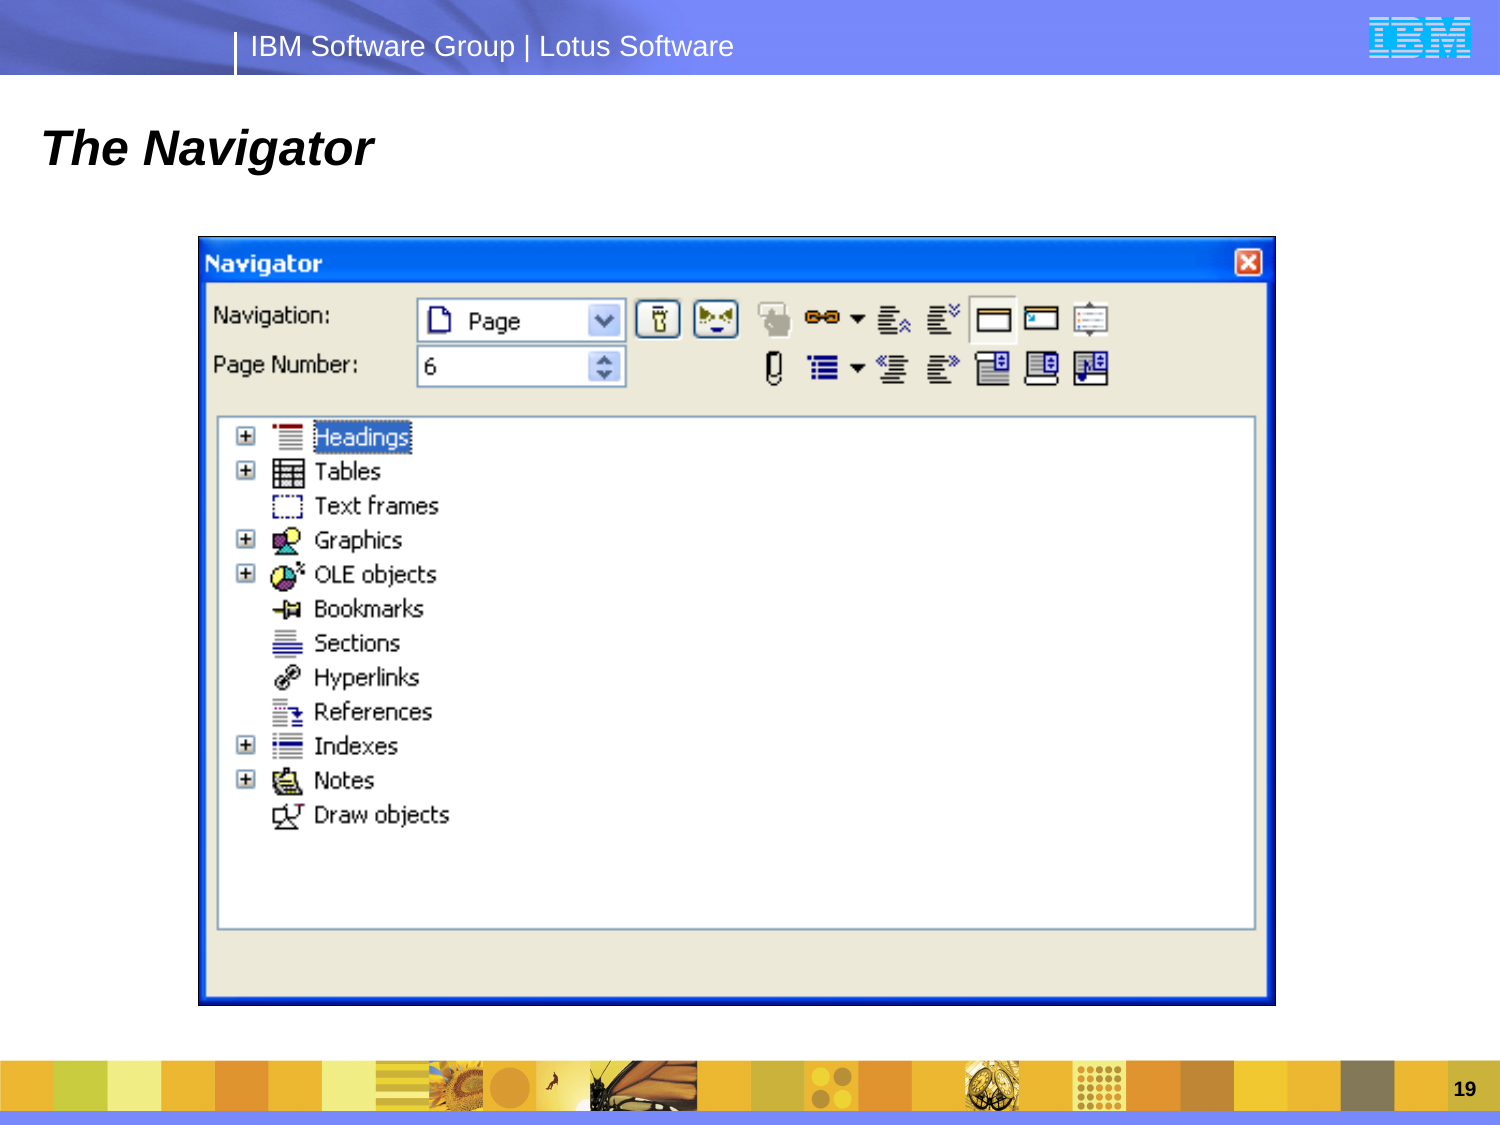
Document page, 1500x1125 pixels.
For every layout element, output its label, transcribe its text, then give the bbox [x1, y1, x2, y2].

picture [198, 236, 1276, 1006]
picture [0, 0, 1500, 75]
picture [0, 1060, 1500, 1111]
title The Navigator [25, 115, 1378, 198]
